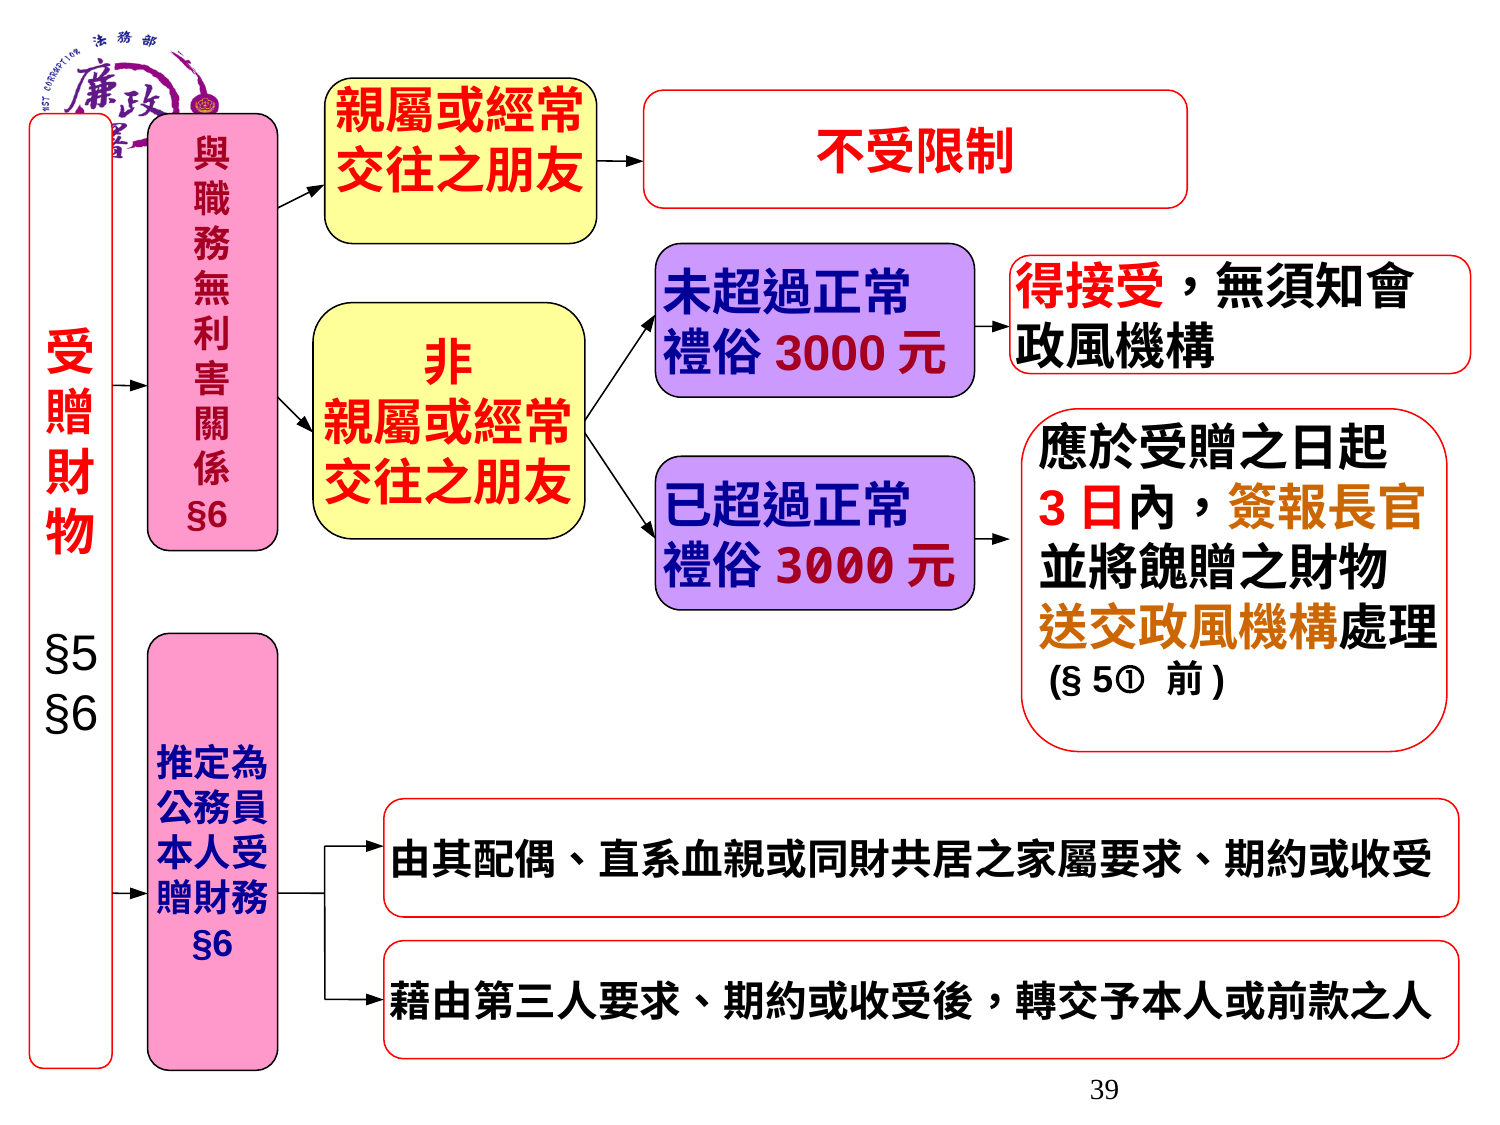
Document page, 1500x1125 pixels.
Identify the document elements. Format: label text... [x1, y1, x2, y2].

text_box 親屬或經常 交往之朋友 [324, 78, 597, 244]
text_box 推定為 公務員 本人受 贈財務 §6 [147, 633, 278, 1071]
text_box 非 親屬或經常 交往之朋友 [312, 302, 585, 539]
text_box 受 贈 財 物 §5 §6 [29, 113, 113, 1069]
text_box 藉由第三人要求、期約或收受後，轉交予本人或前款之人 [383, 940, 1459, 1059]
text_box 不受限制 [643, 90, 1188, 209]
text_box 未超過正常 禮俗3000元 [655, 243, 975, 398]
text_box 得接受，無須知會 政風機構 [1009, 255, 1471, 374]
text_box 由其配偶、直系血親或同財共居之家屬要求、期約或收受 [383, 798, 1459, 918]
text_box 與 職 務 無 利 害 關 係 §6 [147, 113, 278, 551]
text_box 應於受贈之日起 3日內，簽報長官 並將餽贈之財物 送交政風機構處理 (§ 5 前) [1021, 408, 1447, 752]
text_box 已超過正常 禮俗3000元 [655, 456, 975, 610]
text_box [1074, 1059, 1388, 1113]
